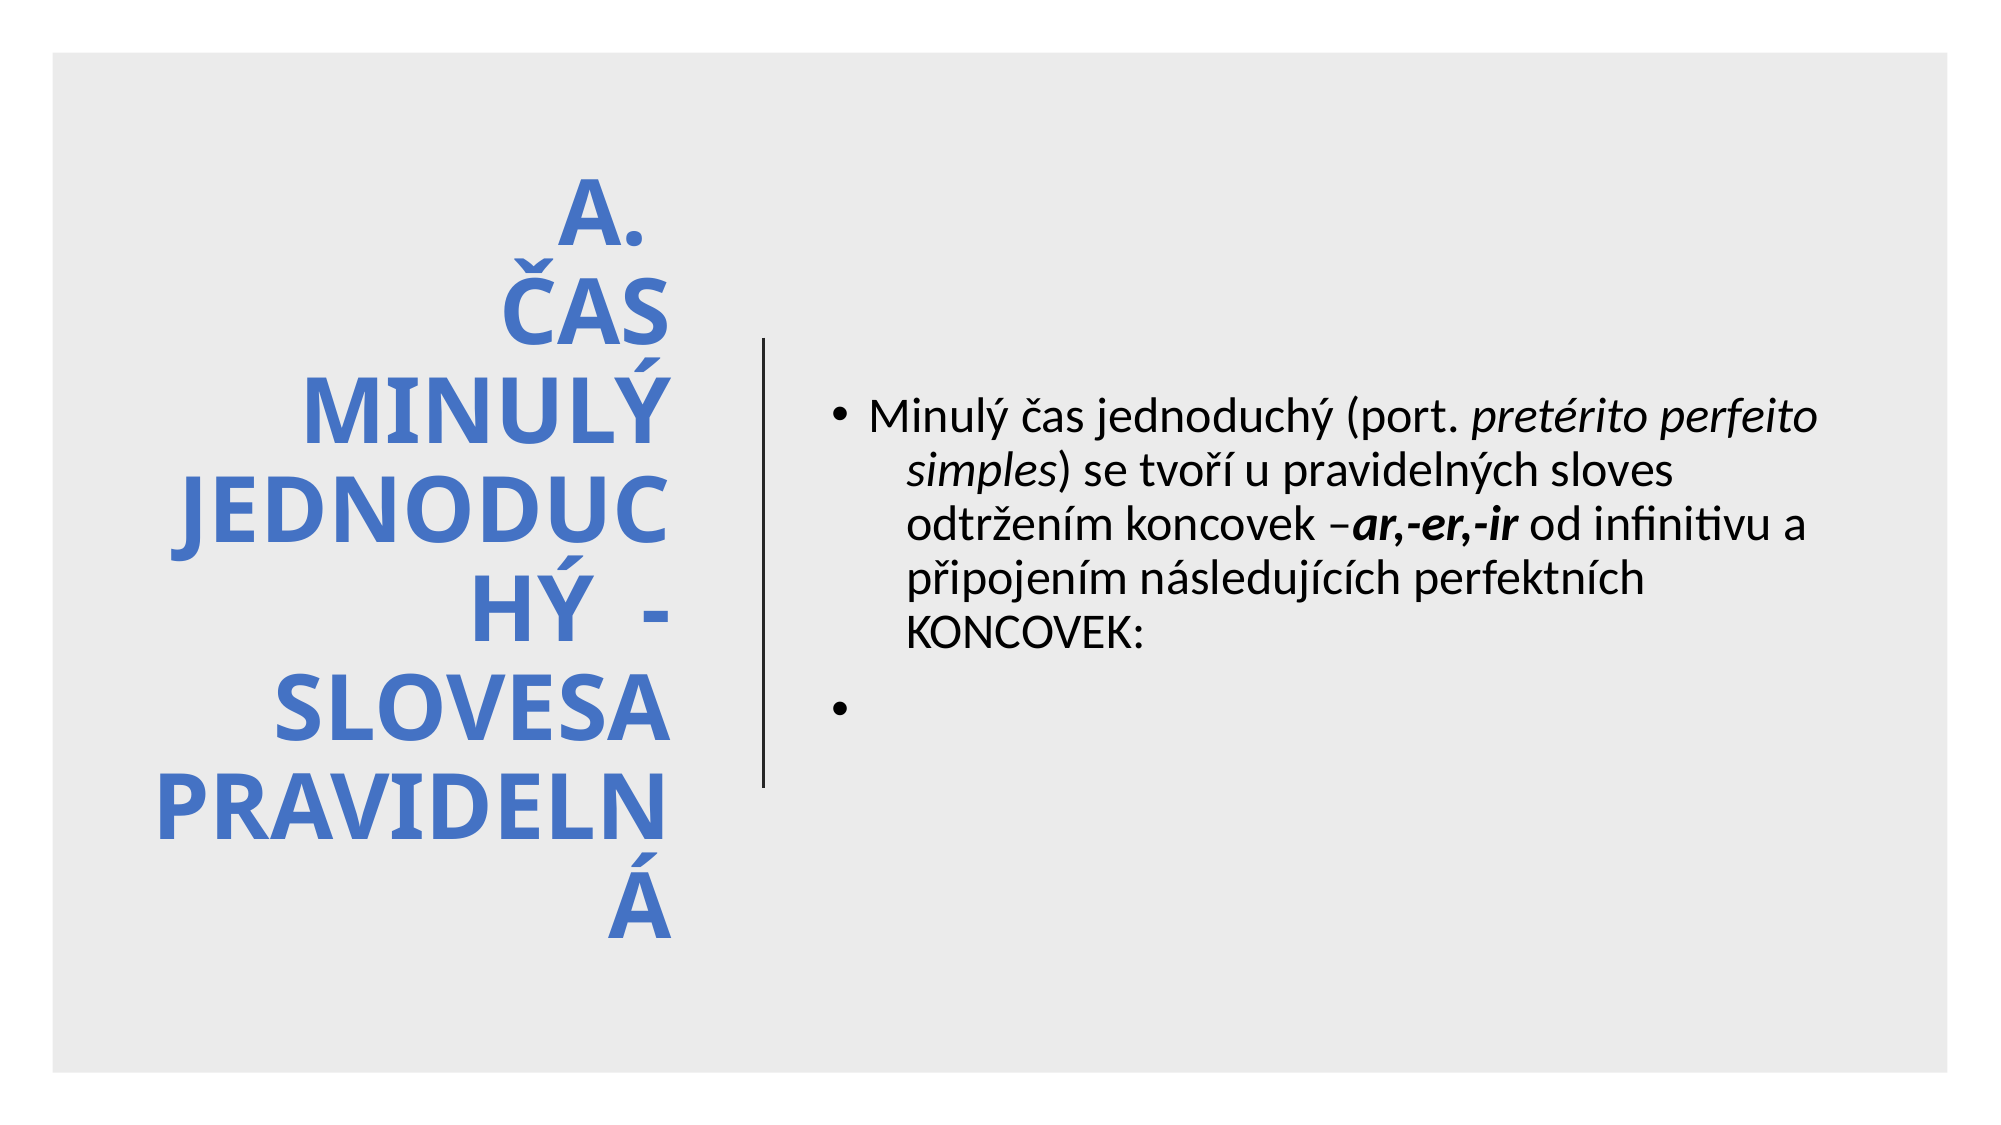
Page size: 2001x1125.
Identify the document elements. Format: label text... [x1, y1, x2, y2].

list Minulý čas jednoduchý (port. pretérito perfeito simples) se tvoří u pravidelných sloves odtržením koncovek –ar,-er,-ir od infinitivu a připojením následujících perfektních KONCOVEK: [816, 158, 1863, 967]
title A. ČAS MINULÝ JEDNODUCHÝ - SLOVESA PRAVIDELNÁ [137, 158, 711, 967]
text_box [53, 53, 1947, 1073]
